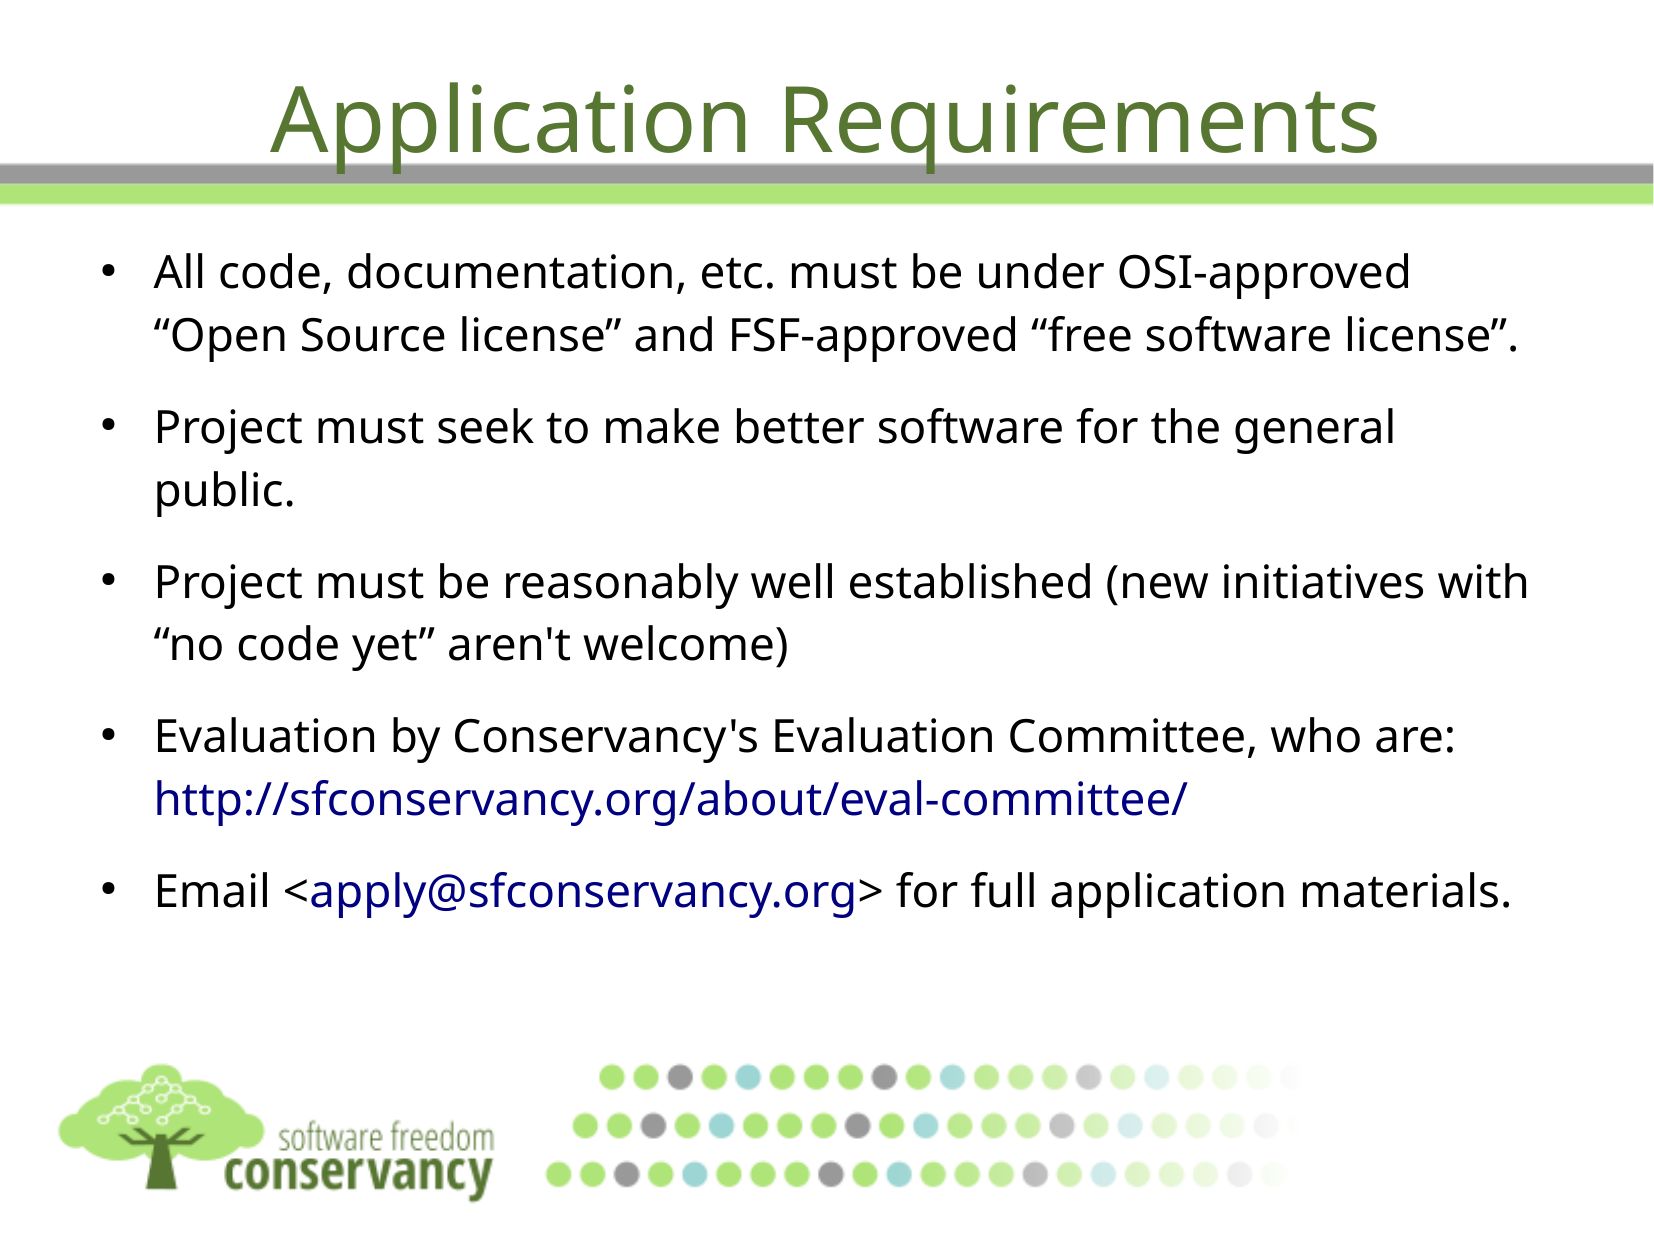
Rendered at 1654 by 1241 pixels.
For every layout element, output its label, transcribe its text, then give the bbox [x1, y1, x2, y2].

picture [0, 0, 1654, 1240]
list All code, documentation, etc. must be under OSI-approved “Open Source license” and FSF-approved “free software license”. Project must seek to make better software for the general public. Project must be reasonably well established (new initiatives with “no code yet” aren't welcome) Evaluation by Conservancy's Evaluation Committee, who are: http://sfconservancy.org/about/eval-committee/ Email <apply@sfconservancy.org> for full application materials. [82, 240, 1538, 1010]
title Application Requirements [82, 13, 1571, 222]
